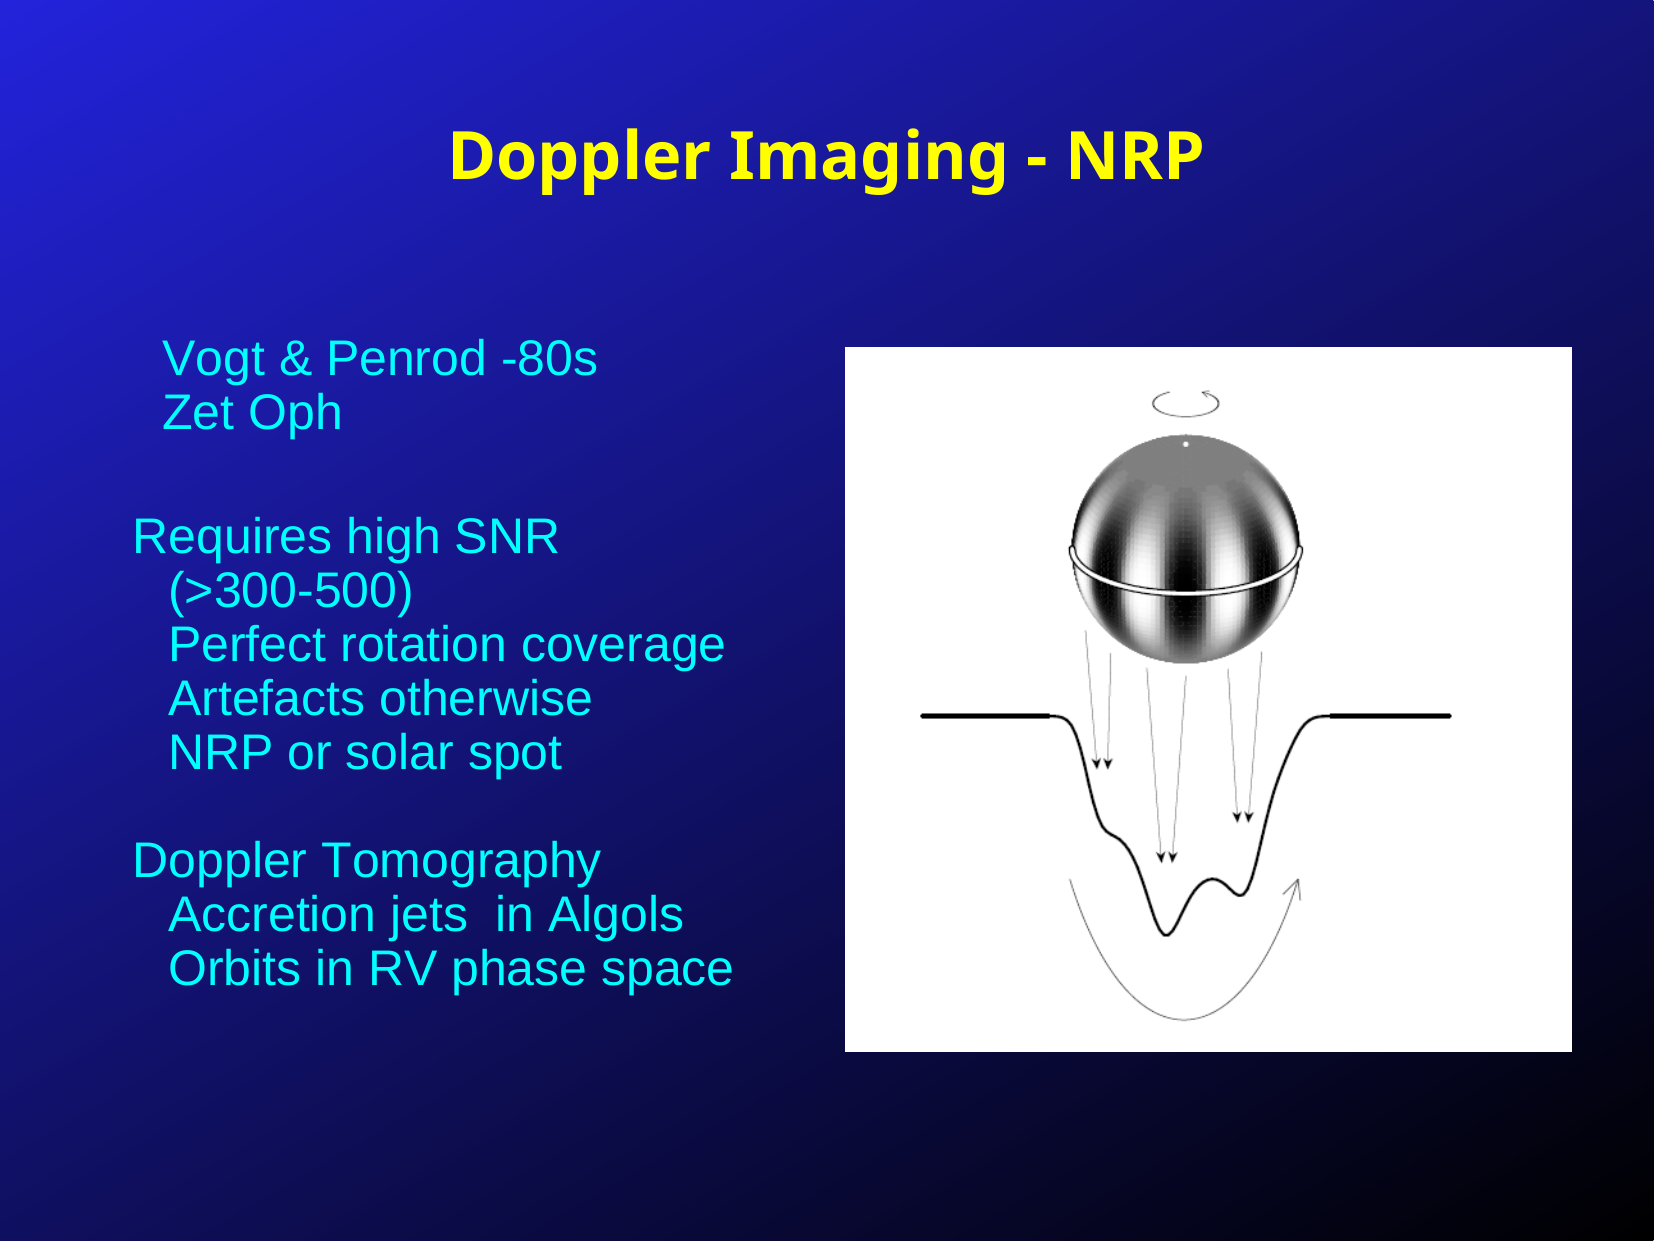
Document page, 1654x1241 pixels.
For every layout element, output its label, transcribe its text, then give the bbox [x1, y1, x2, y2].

picture [845, 347, 1572, 1052]
title Doppler Imaging - NRP [82, 49, 1571, 257]
text_box Vogt & Penrod -80s Zet Oph [147, 324, 768, 502]
text_box Requires high SNR (>300-500) Perfect rotation coverage Artefacts otherwise NRP or solar spot Doppler Tomography Accretion jets in Algols Orbits in RV phase space [118, 502, 798, 1158]
